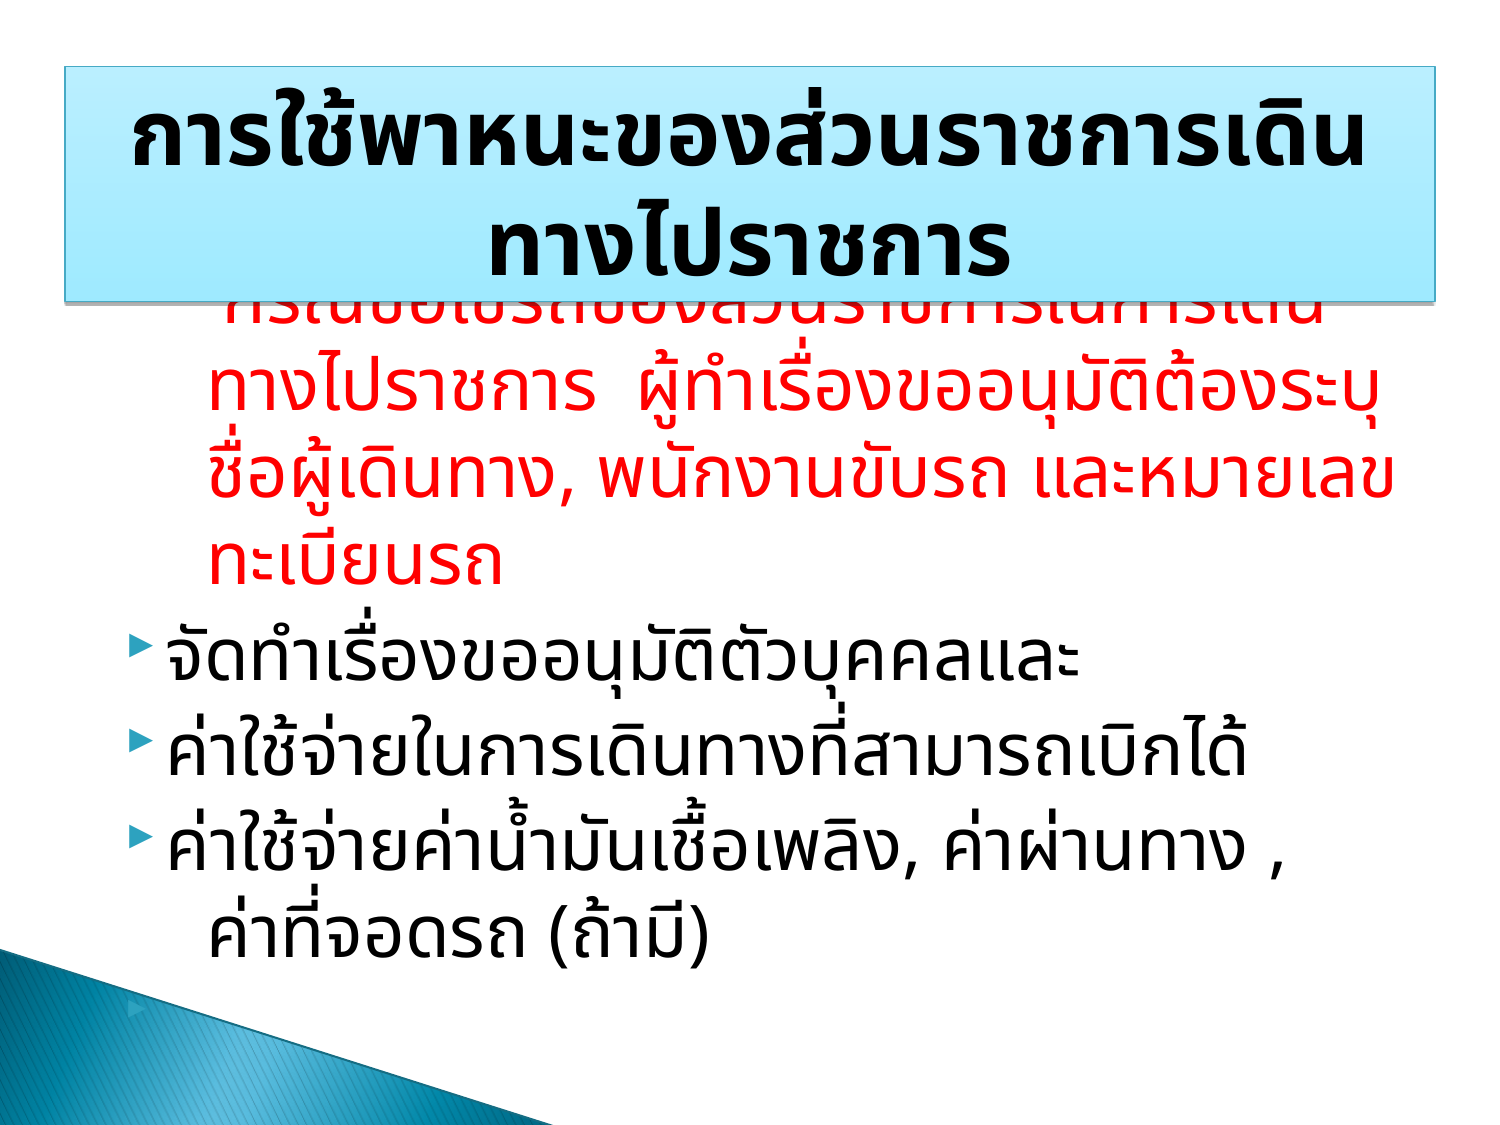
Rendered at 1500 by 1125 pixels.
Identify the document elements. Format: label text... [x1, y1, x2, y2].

text_box การใช้พาหนะของส่วนราชการเดินทางไปราชการ [64, 66, 1436, 193]
list กรณีขอใช้รถของส่วนราชการในการเดินทางไปราชการ ผู้ทำเรื่องขออนุมัติต้องระบุชื่อผู้เดินทาง, พนักงานขับรถ และหมายเลขทะเบียนรถ จัดทำเรื่องขออนุมัติตัวบุคคลและ ค่าใช้จ่ายในการเดินทางที่สามารถเบิกได้ ค่าใช้จ่ายค่าน้ำมันเชื้อเพลิง, ค่าผ่านทาง , ค่าที่จอดรถ (ถ้ามี) [75, 306, 1426, 986]
